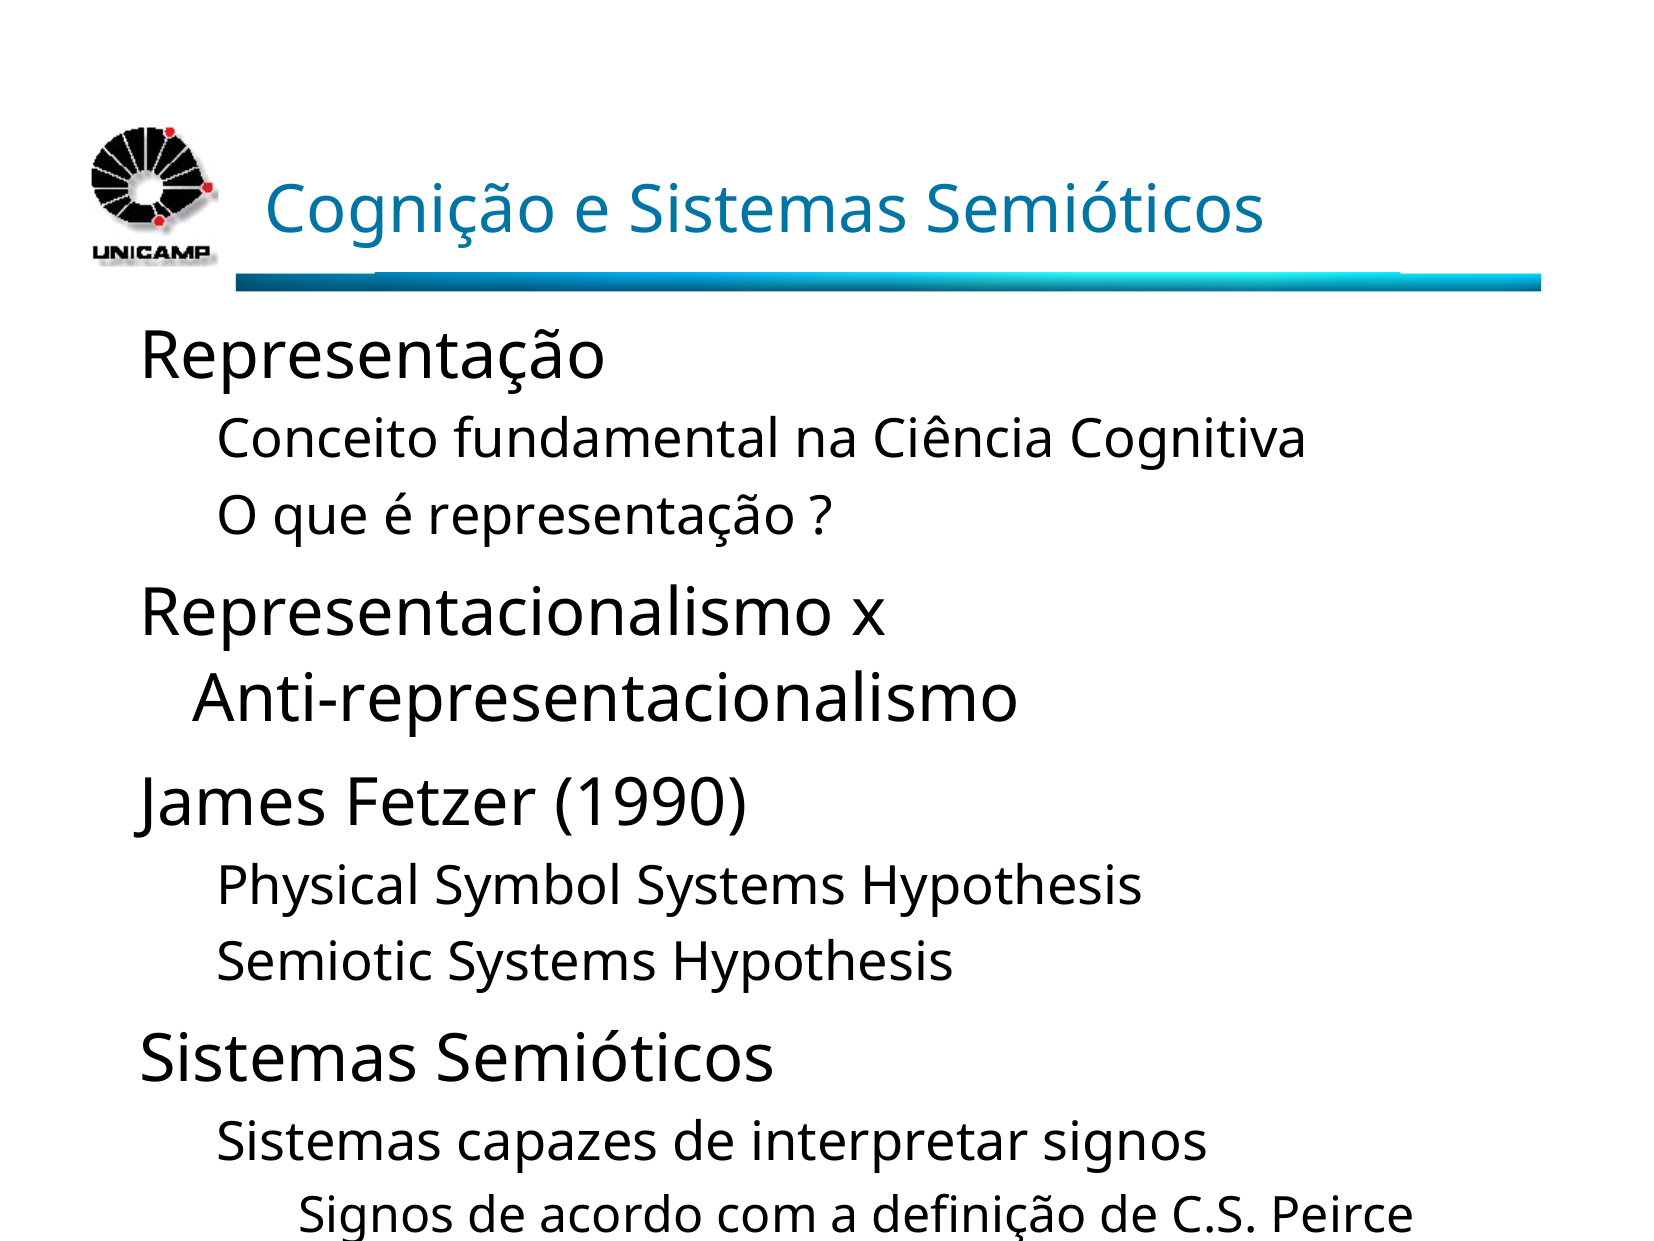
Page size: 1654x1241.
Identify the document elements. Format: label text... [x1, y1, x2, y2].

list Representação Conceito fundamental na Ciência Cognitiva O que é representação ? Representacionalismo x Anti-representacionalismo James Fetzer (1990) Physical Symbol Systems Hypothesis Semiotic Systems Hypothesis Sistemas Semióticos Sistemas capazes de interpretar signos Signos de acordo com a definição de C.S. Peirce [121, 309, 1534, 1153]
title Cognição e Sistemas Semióticos [264, 42, 1534, 250]
picture [125, 272, 1654, 295]
